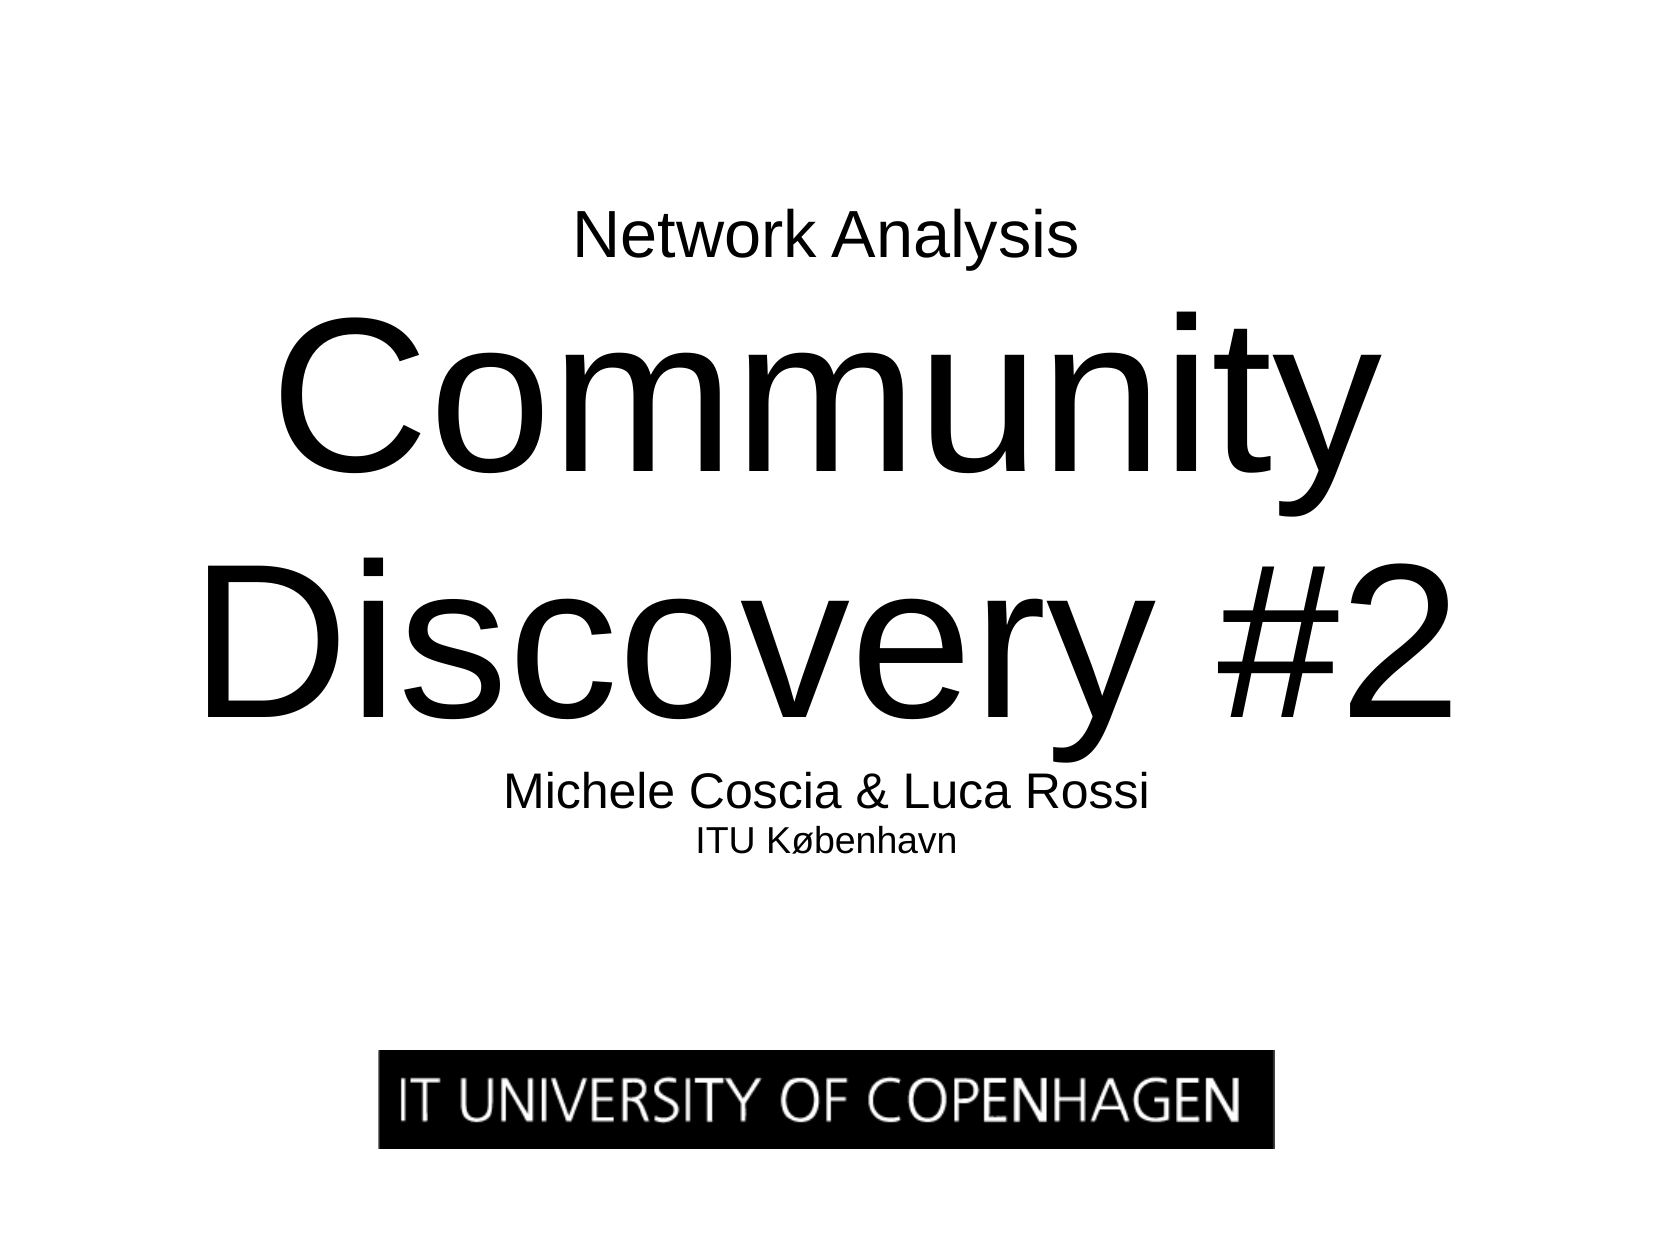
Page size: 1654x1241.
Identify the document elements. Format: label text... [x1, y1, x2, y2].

subtitle Network Analysis Community Discovery #2 Michele Coscia & Luca Rossi ITU København [82, 49, 1571, 1010]
picture [378, 1050, 1275, 1149]
